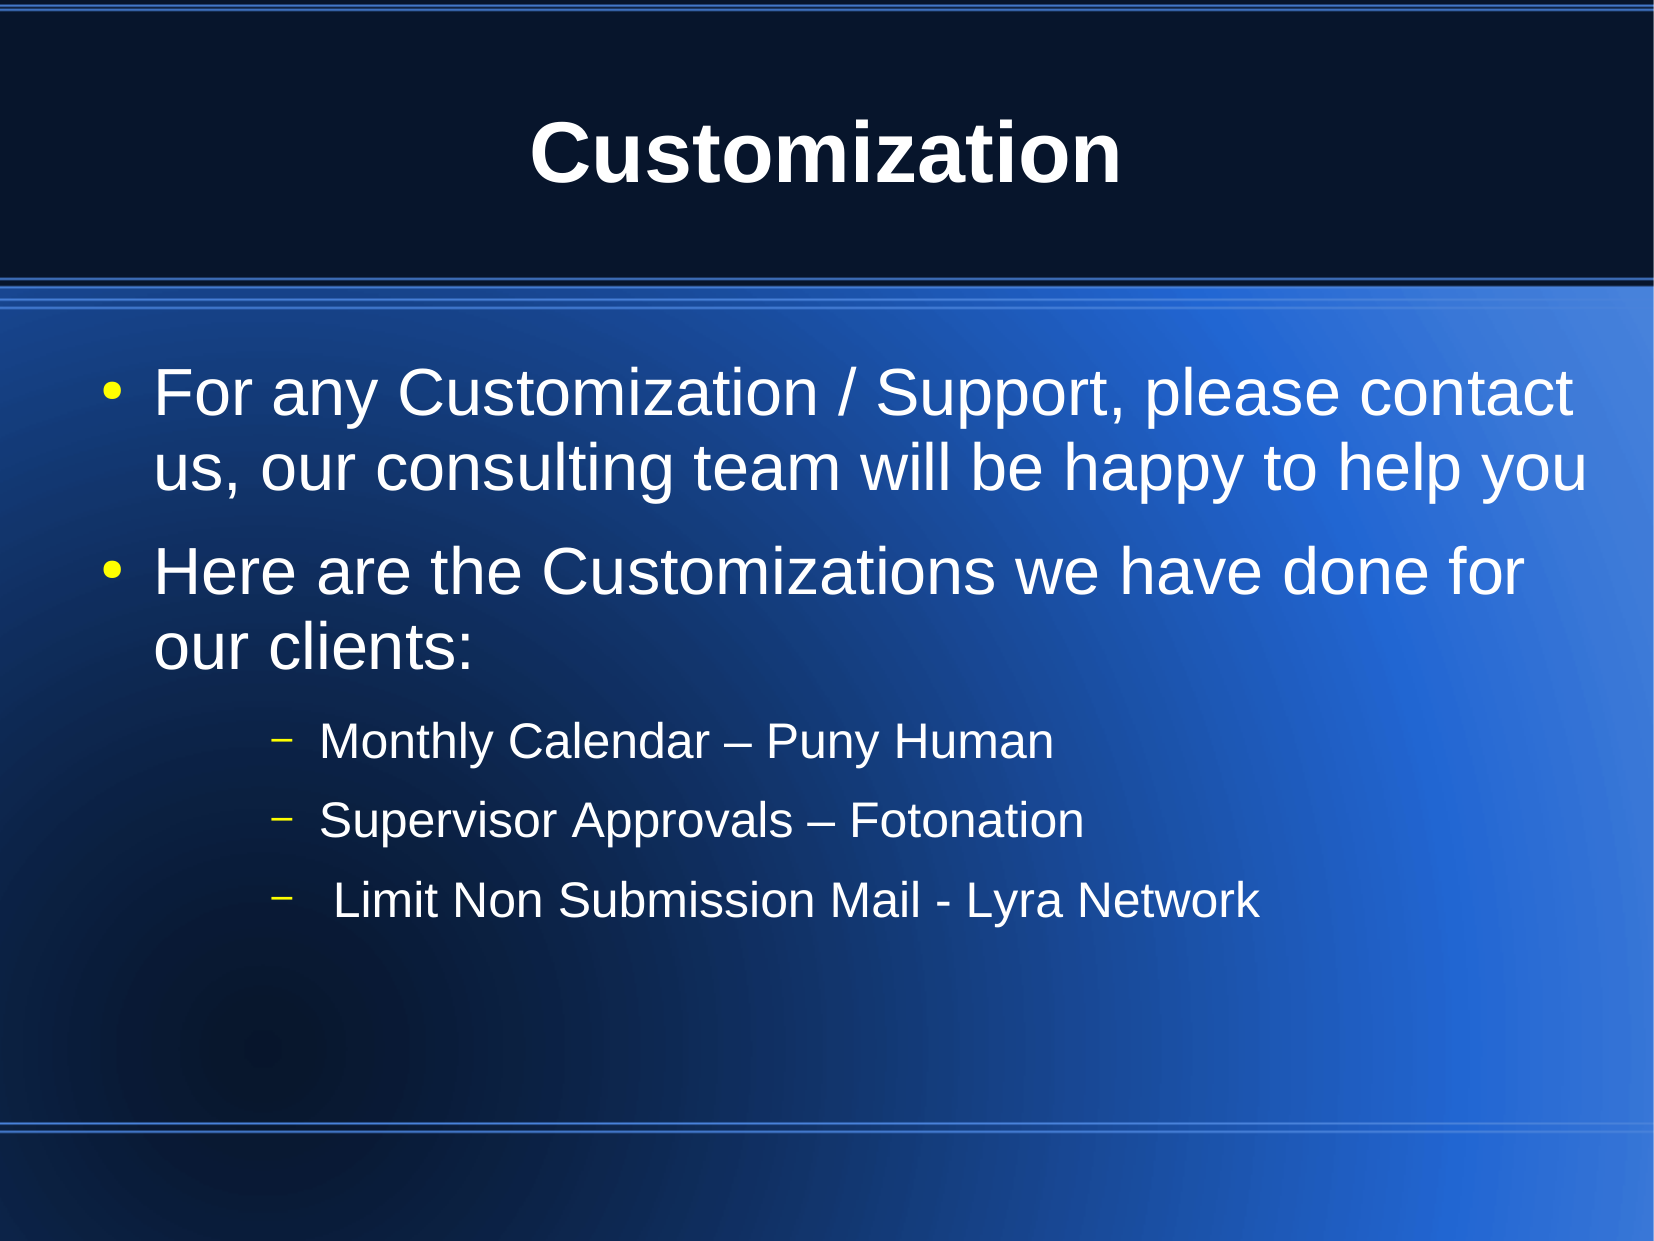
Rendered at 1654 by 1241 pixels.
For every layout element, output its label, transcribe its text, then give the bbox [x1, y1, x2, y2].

title Customization [82, 56, 1571, 250]
list For any Customization / Support, please contact us, our consulting team will be happy to help you Here are the Customizations we have done for our clients: Monthly Calendar – Puny Human Supervisor Approvals – Fotonation Limit Non Submission Mail - Lyra Network [82, 355, 1606, 1043]
picture [0, 0, 1654, 1241]
